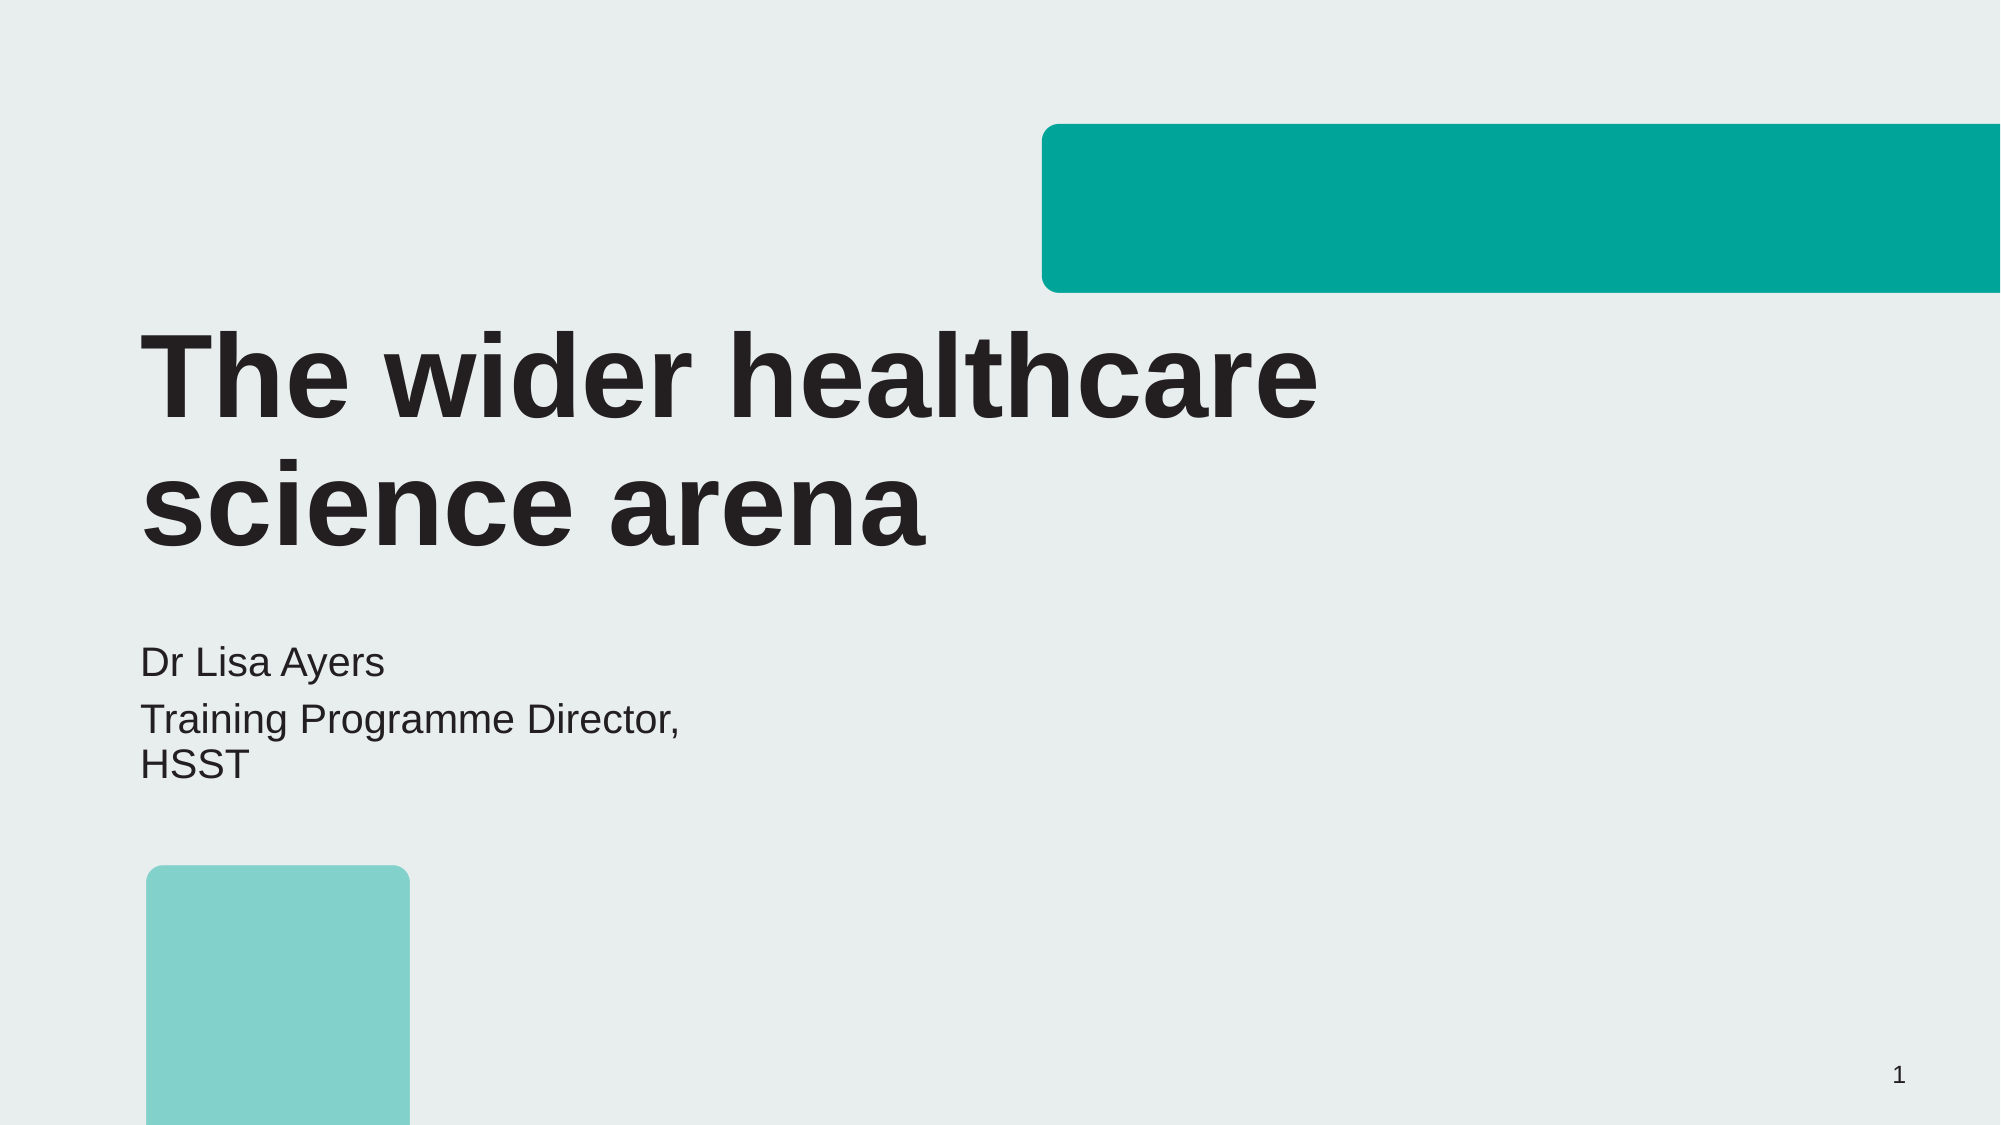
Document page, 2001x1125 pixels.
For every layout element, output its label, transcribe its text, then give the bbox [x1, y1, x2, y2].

list The wider healthcare science arena [140, 314, 1485, 572]
list Dr Lisa Ayers Training Programme Director, HSST [140, 640, 1252, 865]
